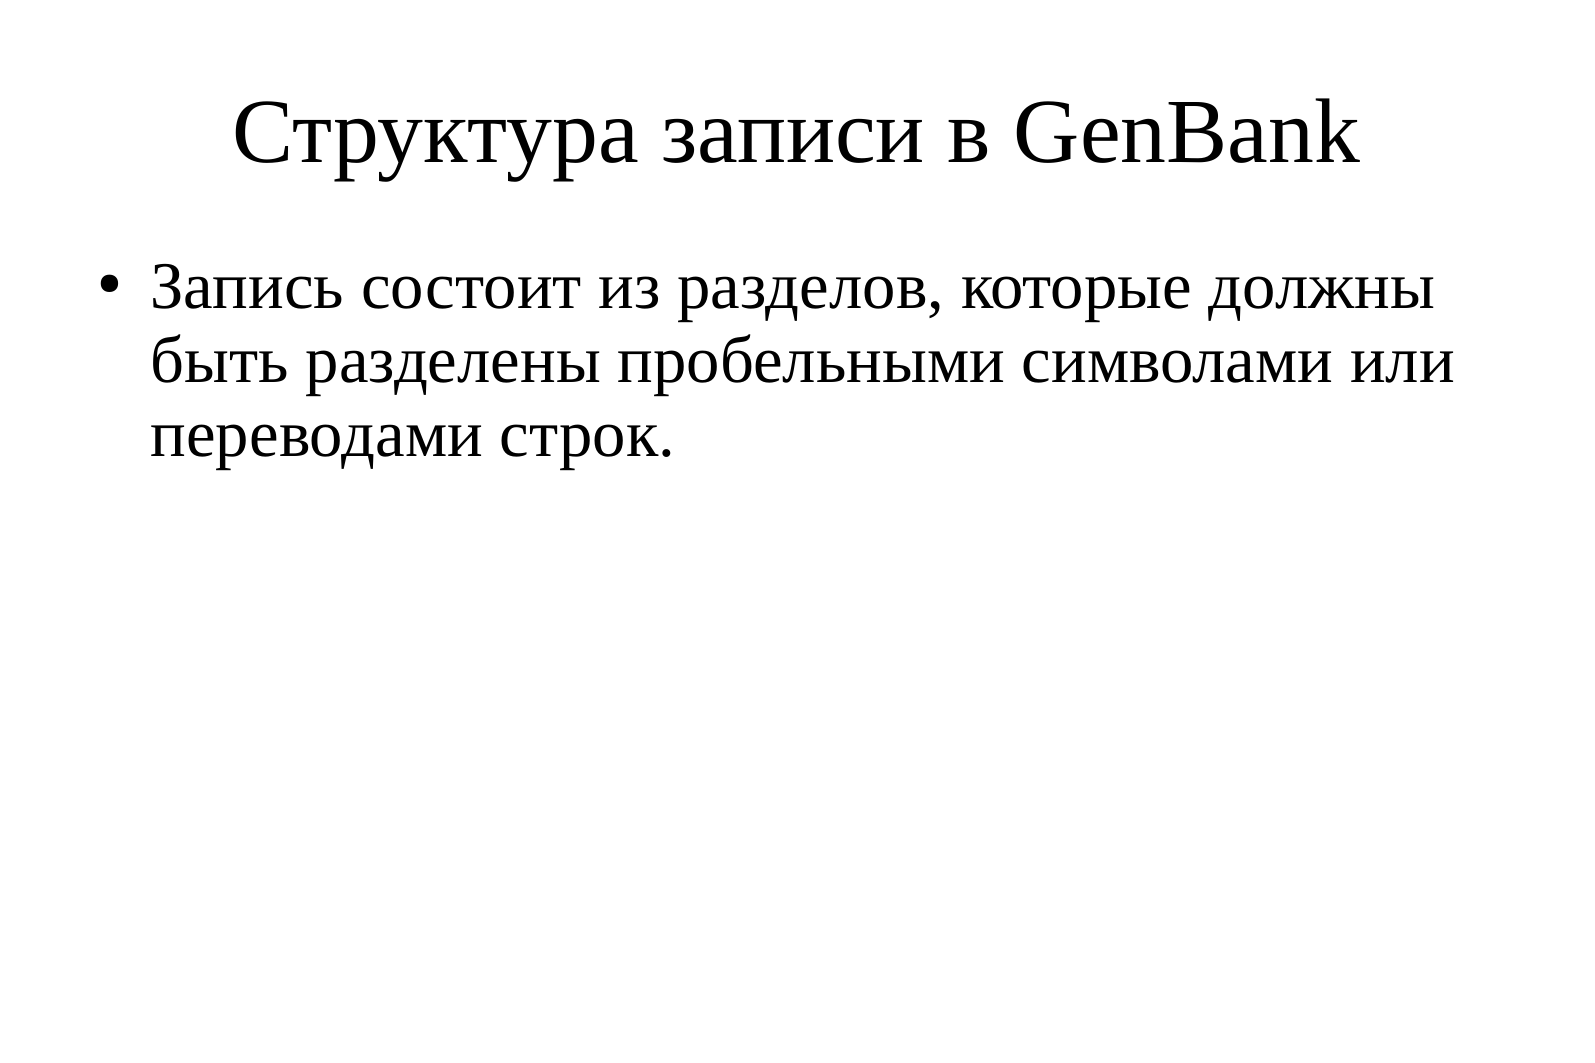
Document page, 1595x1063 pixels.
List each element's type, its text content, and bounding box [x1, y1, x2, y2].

title Структура записи в GenBank [79, 49, 1515, 213]
list Запись состоит из разделов, которые должны быть разделены пробельными символами или переводами строк. [79, 248, 1515, 936]
